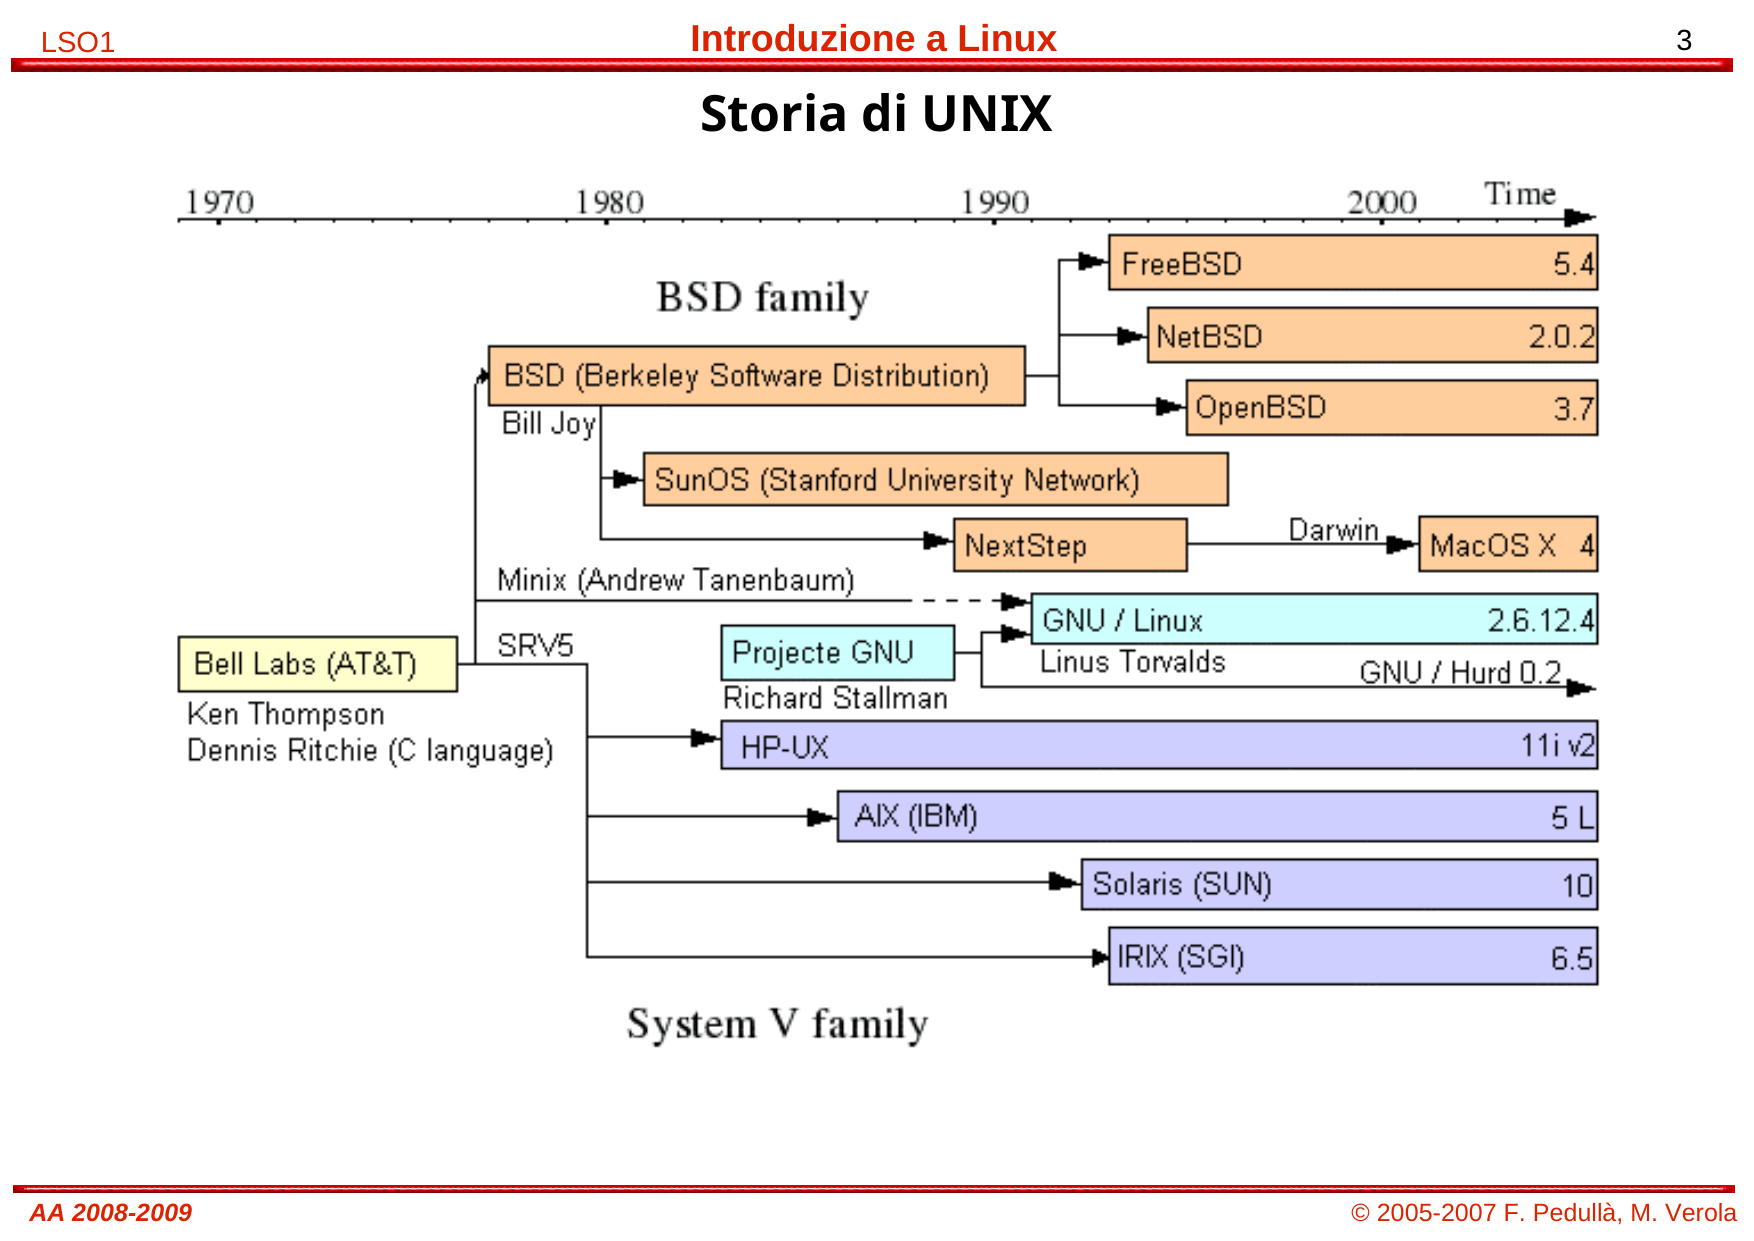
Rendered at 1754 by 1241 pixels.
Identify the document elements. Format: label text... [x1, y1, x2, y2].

picture [11, 58, 1733, 72]
picture [151, 171, 1638, 1061]
picture [13, 1185, 1735, 1193]
title Storia di UNIX [40, 66, 1714, 162]
